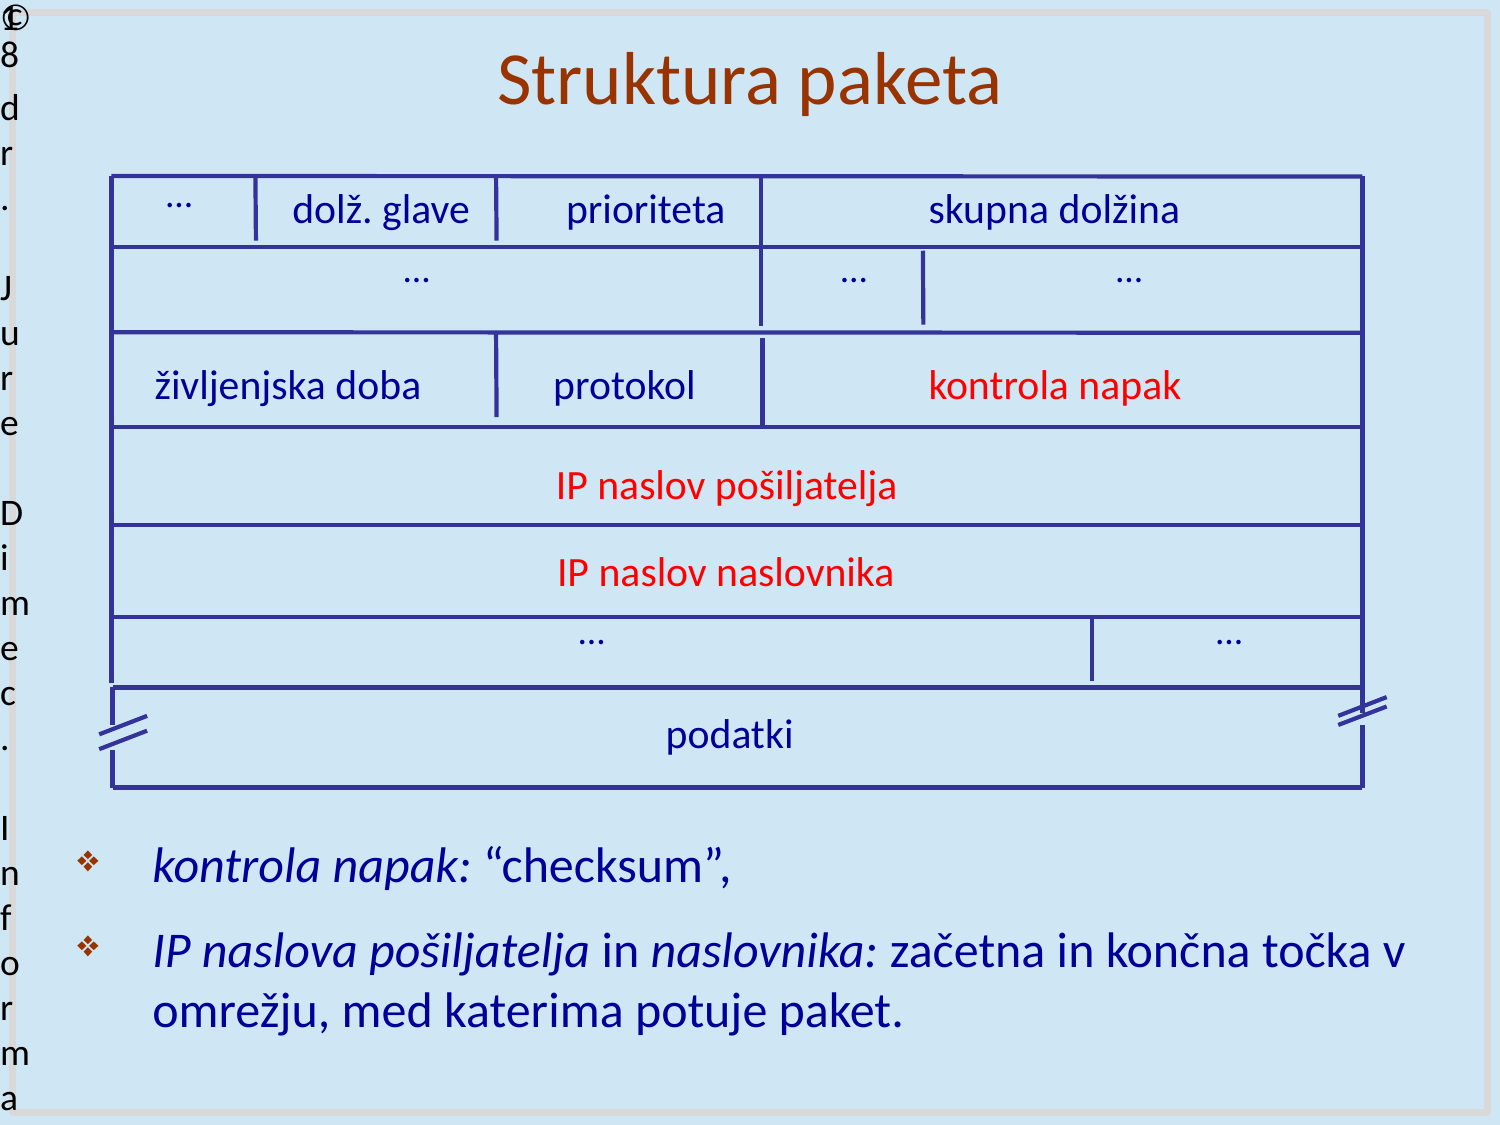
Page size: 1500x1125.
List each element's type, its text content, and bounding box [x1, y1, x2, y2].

text_box ... [825, 237, 893, 298]
text_box IP naslov pošiljatelja [541, 450, 913, 515]
text_box ... [1100, 237, 1159, 298]
text_box podatki [650, 699, 809, 765]
text_box IP naslov naslovnika [542, 537, 910, 603]
text_box skupna dolžina [913, 174, 1196, 240]
text_box dolž. glave [277, 174, 486, 240]
text_box ... [150, 162, 209, 223]
text_box življenjska doba [139, 350, 437, 415]
text_box ... [562, 603, 621, 660]
title Struktura paketa [112, 24, 1388, 125]
list kontrola napak: “checksum”, IP naslova pošiljatelja in naslovnika: začetna in končna točka v omrežju, med katerima potuje paket. [62, 825, 1463, 1063]
text_box kontrola napak [913, 350, 1197, 415]
text_box protokol [538, 350, 711, 415]
text_box prioriteta [551, 174, 741, 240]
text_box ... [387, 237, 446, 298]
text_box ... [1200, 599, 1259, 660]
